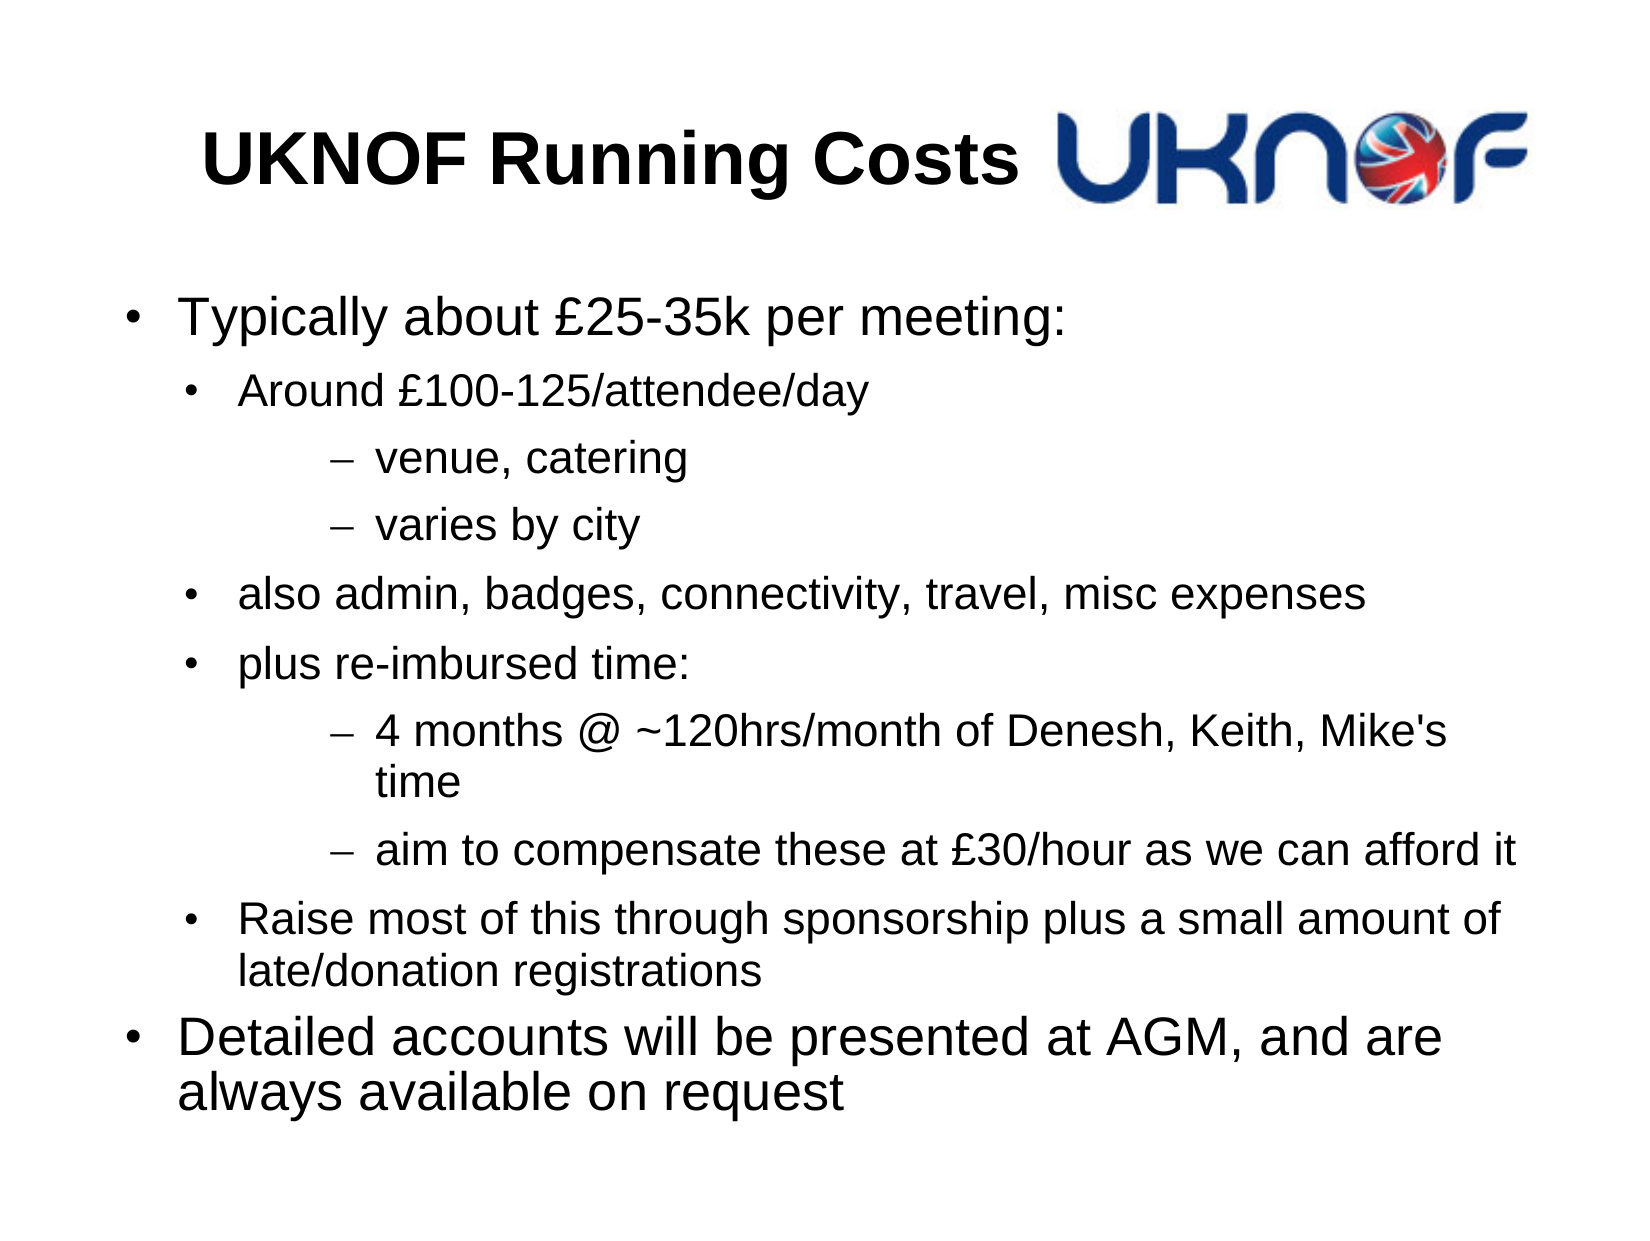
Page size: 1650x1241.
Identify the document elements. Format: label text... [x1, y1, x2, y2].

picture [1100, 93, 1536, 225]
list Typically about £25-35k per meeting: Around £100-125/attendee/day venue, catering varies by city also admin, badges, connectivity, travel, misc expenses plus re-imbursed time: 4 months @ ~120hrs/month of Denesh, Keith, Mike's time aim to compensate these at £30/hour as we can afford it Raise most of this through sponsorship plus a small amount of late/donation registrations Detailed accounts will be presented at AGM, and are always available on request [123, 291, 1526, 1191]
title UKNOF Running Costs [123, 55, 1100, 262]
